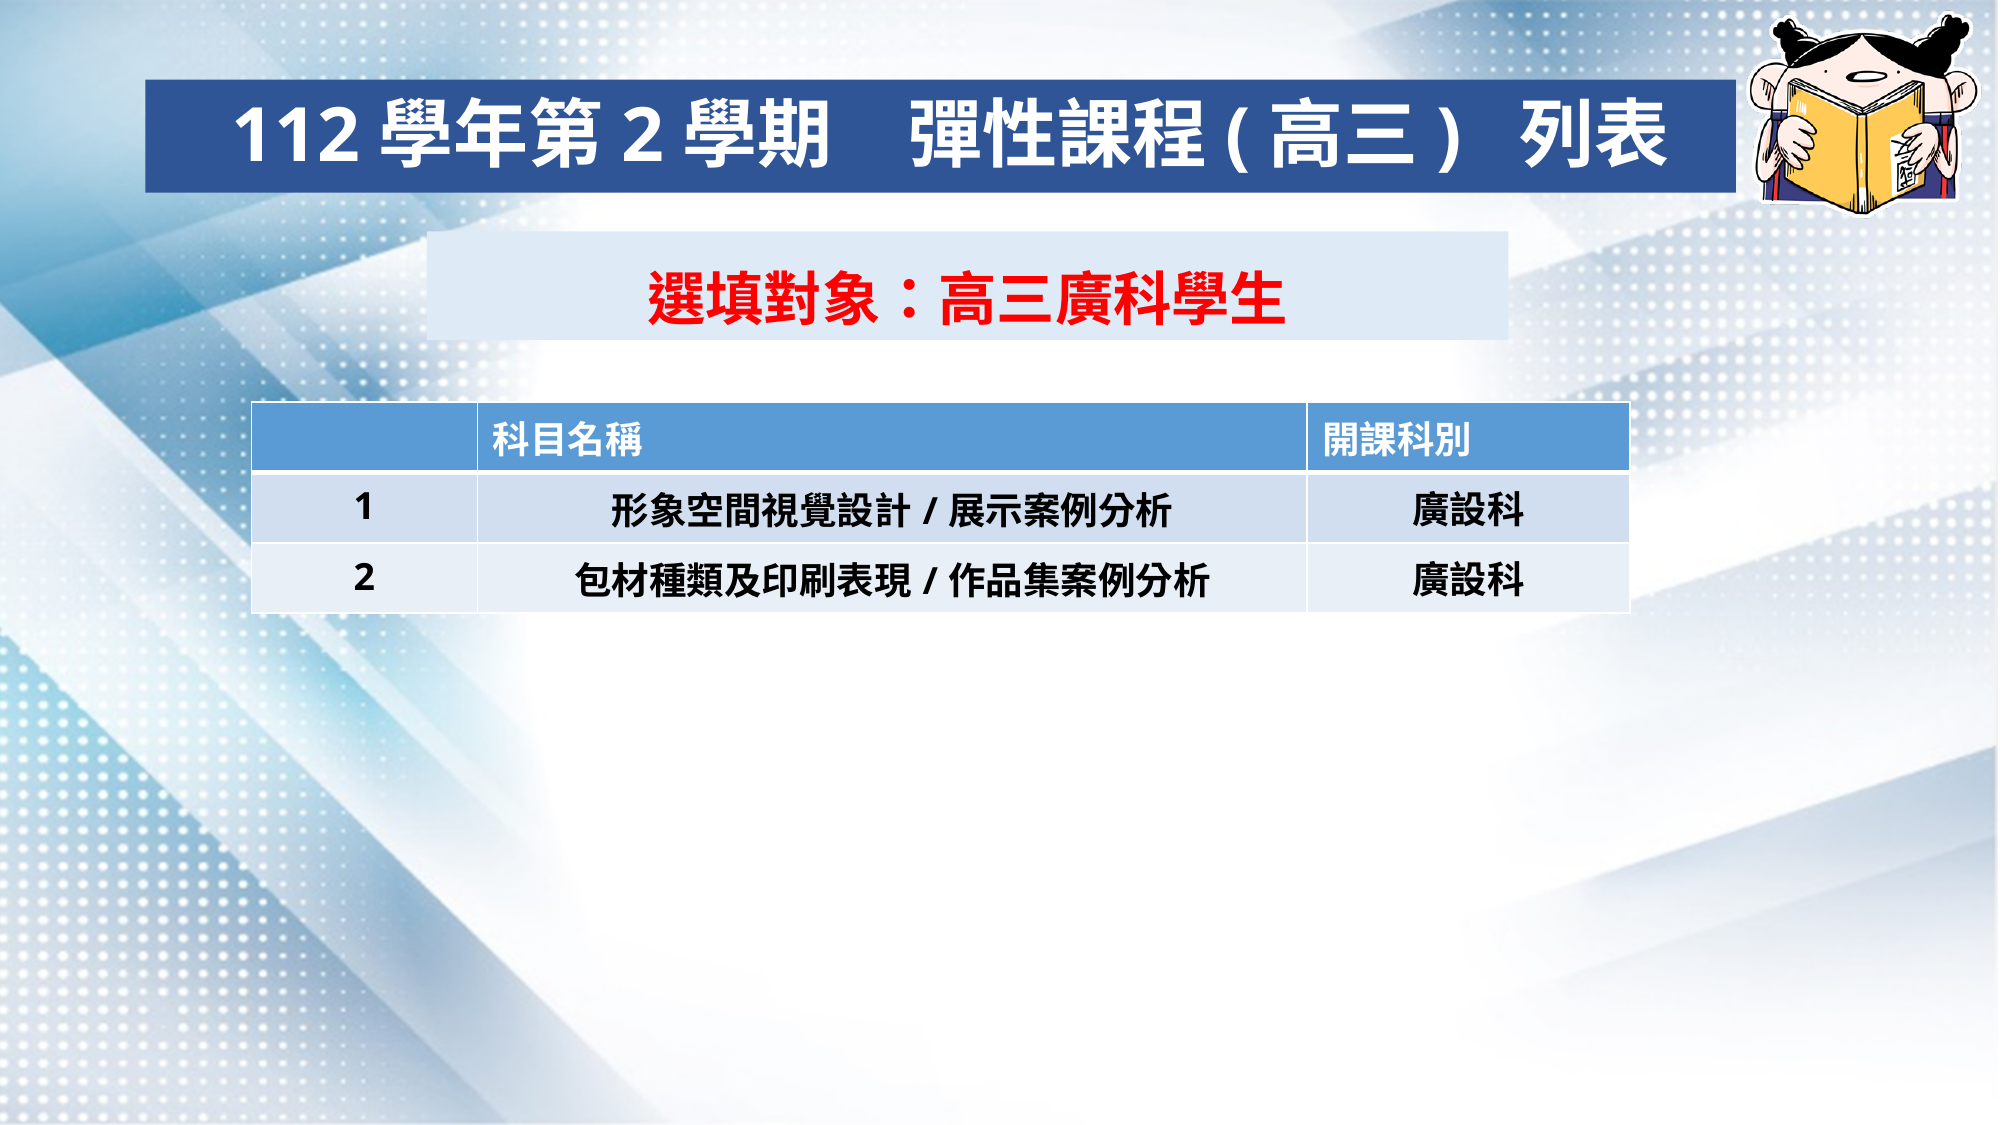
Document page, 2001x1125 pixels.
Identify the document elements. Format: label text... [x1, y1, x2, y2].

table_header [252, 403, 477, 470]
table_header 開課科別 [1308, 403, 1629, 470]
table_cell 形象空間視覺設計/展示案例分析 [478, 475, 1306, 542]
table_cell 1 [252, 475, 477, 542]
picture [0, 0, 1998, 1125]
text_box 選填對象：高三廣科學生 [426, 231, 1509, 340]
text_box 112學年第2學期 彈性課程(高三) 列表 [145, 79, 1727, 193]
table_cell 廣設科 [1308, 475, 1629, 542]
table_cell 廣設科 [1308, 544, 1629, 612]
table_header 科目名稱 [478, 403, 1306, 470]
table_cell 2 [252, 544, 477, 612]
table_cell 包材種類及印刷表現/作品集案例分析 [478, 544, 1306, 612]
